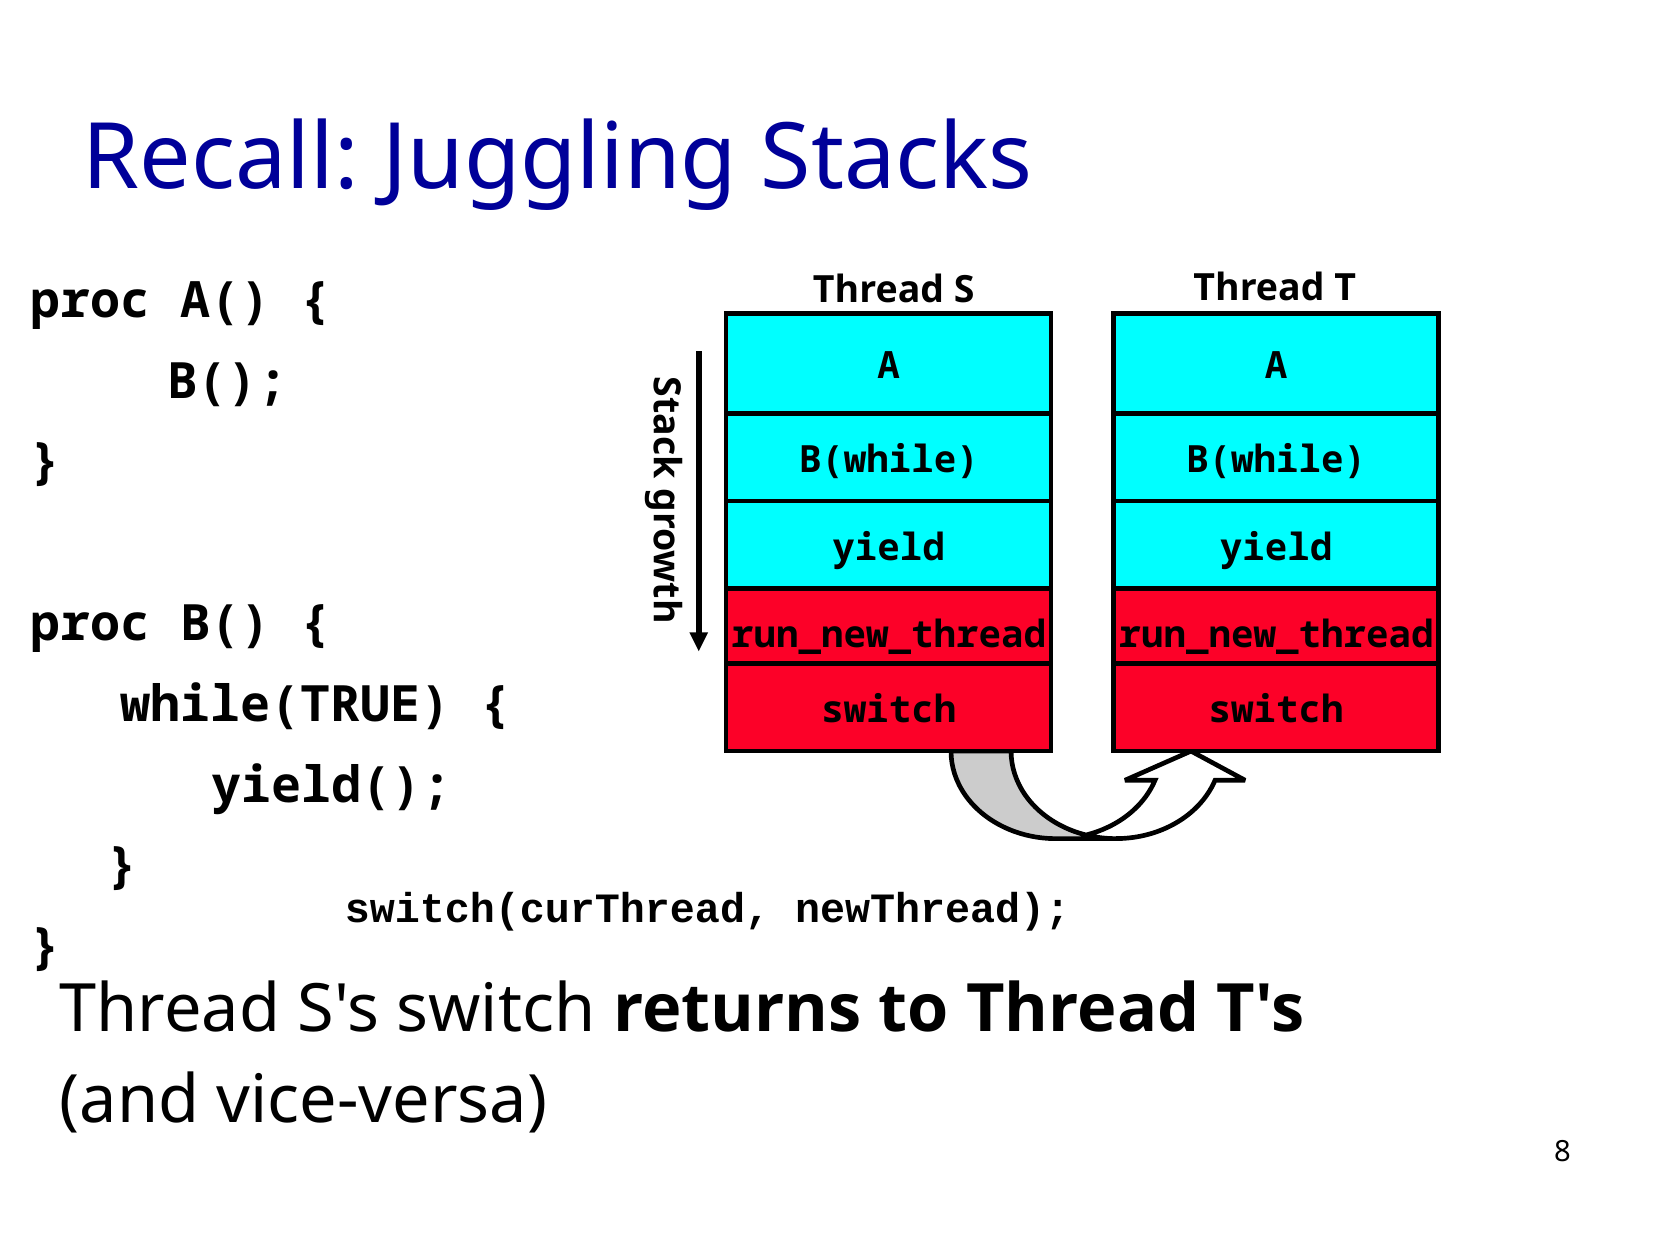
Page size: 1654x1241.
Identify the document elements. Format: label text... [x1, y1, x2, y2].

text_box Thread S [797, 257, 990, 313]
title Recall: Juggling Stacks [82, 49, 1571, 257]
text_box B(while) [1113, 413, 1439, 501]
text_box A [726, 313, 1052, 413]
text_box switch [1113, 663, 1439, 752]
text_box switch(curThread, newThread); [330, 885, 1179, 948]
text_box A [1113, 313, 1439, 413]
text_box [951, 752, 1246, 839]
text_box Stack growth [661, 361, 696, 639]
text_box proc A() { B(); } proc B() { while(TRUE) { yield(); } } [16, 256, 661, 939]
text_box switch [726, 663, 1052, 752]
text_box yield [1113, 501, 1439, 588]
text_box run_new_thread [726, 588, 1052, 663]
text_box yield [726, 501, 1052, 588]
text_box Thread T [1178, 255, 1371, 313]
text_box run_new_thread [1113, 588, 1439, 663]
text_box Thread S's switch returns to Thread T's (and vice-versa) [23, 960, 1516, 1201]
text_box B(while) [726, 413, 1052, 501]
